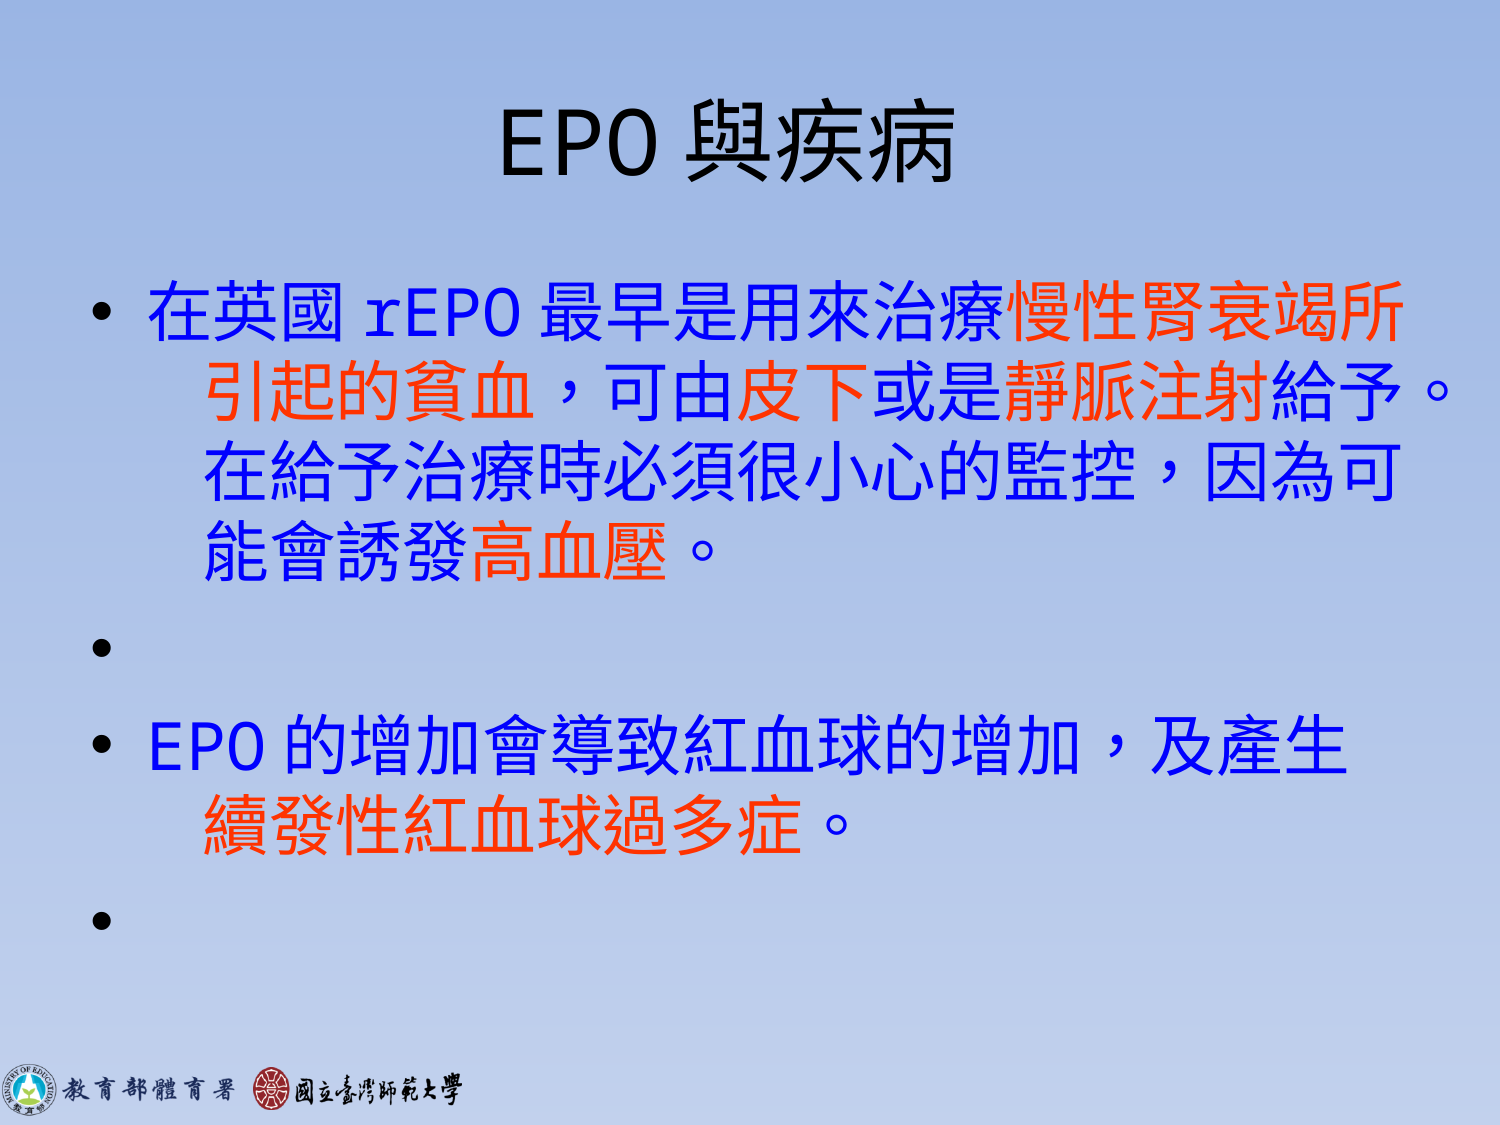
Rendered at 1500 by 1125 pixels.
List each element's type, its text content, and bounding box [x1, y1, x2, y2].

list 在英國rEPO最早是用來治療慢性腎衰竭所引起的貧血，可由皮下或是靜脈注射給予。在給予治療時必須很小心的監控，因為可能會誘發高血壓。 EPO的增加會導致紅血球的增加，及產生續發性紅血球過多症。 [75, 262, 1426, 1005]
title EPO與疾病 [75, 45, 1426, 233]
